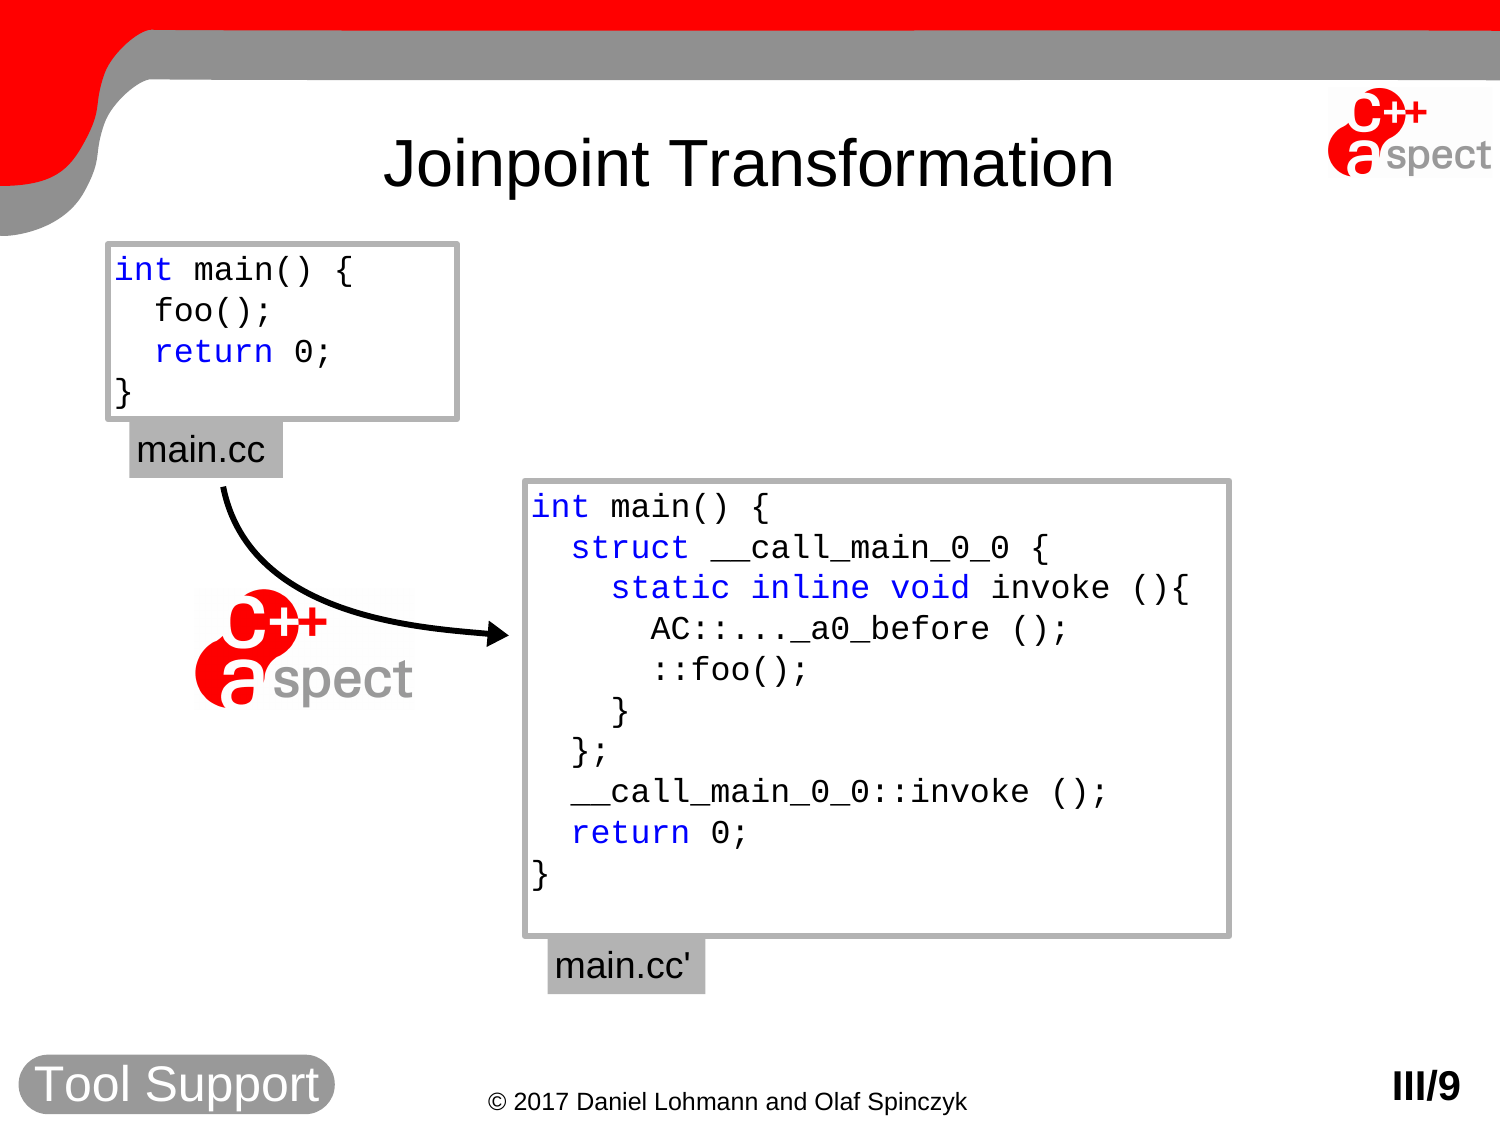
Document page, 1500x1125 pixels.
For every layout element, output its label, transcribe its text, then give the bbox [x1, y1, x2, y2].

picture [307, 588, 415, 622]
title Joinpoint Transformation [112, 98, 1388, 223]
text_box int main() { struct __call_main_0_0 { static inline void invoke (){ AC::..._a0_before (); ::foo(); } }; __call_main_0_0::invoke (); return 0; } [524, 480, 1230, 937]
text_box int main() { foo(); return 0; } [107, 244, 457, 420]
picture [194, 588, 415, 710]
text_box main.cc' [547, 939, 706, 995]
text_box main.cc [129, 422, 283, 478]
